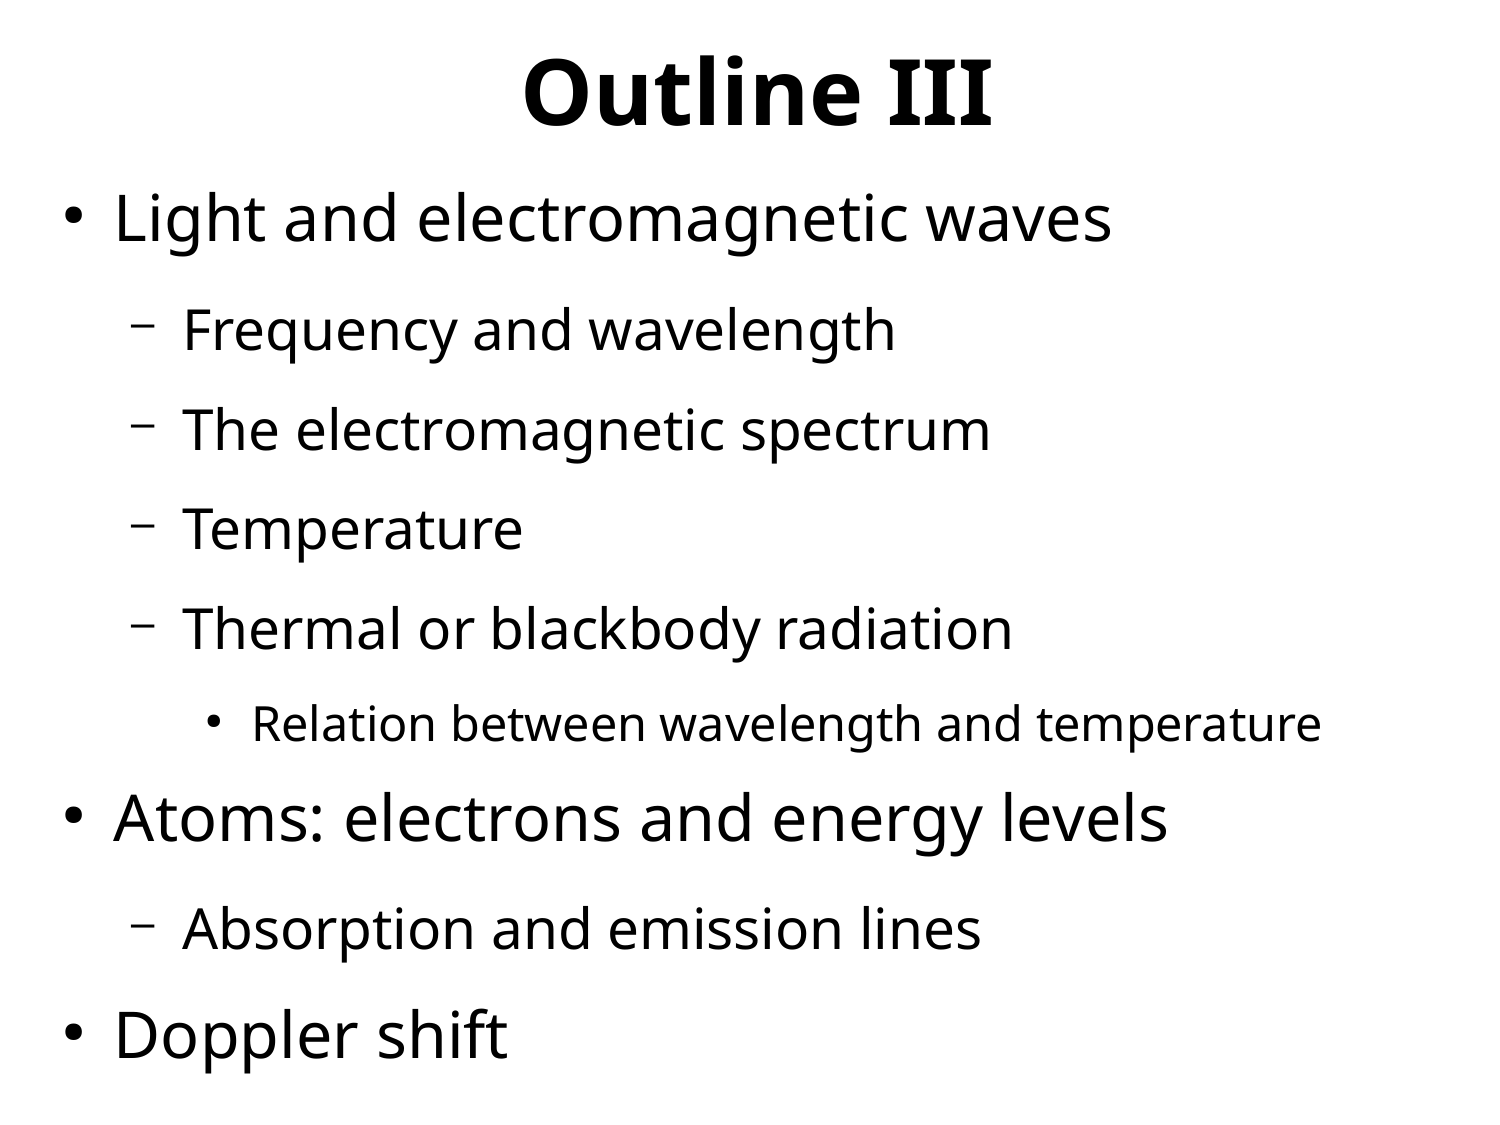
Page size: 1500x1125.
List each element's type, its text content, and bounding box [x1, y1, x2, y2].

list Light and electromagnetic waves Frequency and wavelength The electromagnetic spectrum Temperature Thermal or blackbody radiation Relation between wavelength and temperature Atoms: electrons and energy levels Absorption and emission lines Doppler shift [45, 172, 1471, 1081]
title Outline III [45, 34, 1471, 145]
